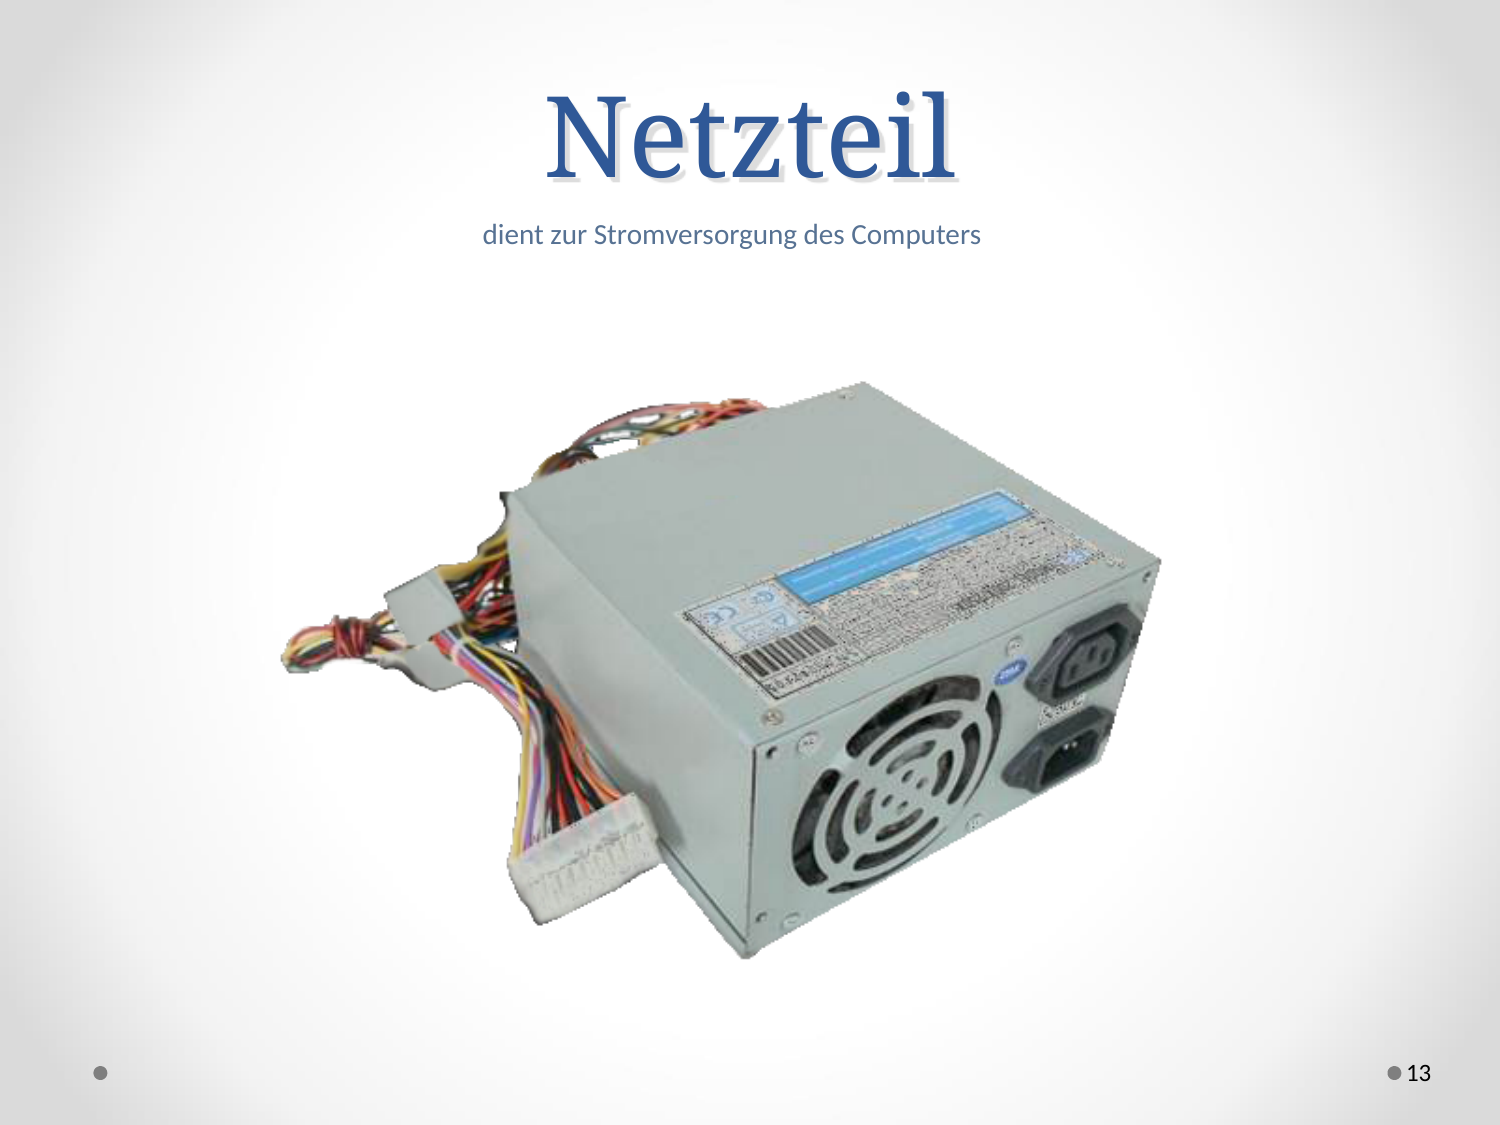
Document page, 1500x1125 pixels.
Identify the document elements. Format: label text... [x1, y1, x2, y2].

text_box dient zur Stromversorgung des Computers [230, 207, 1235, 259]
picture [261, 326, 1197, 1006]
title Netzteil [75, 71, 1426, 208]
